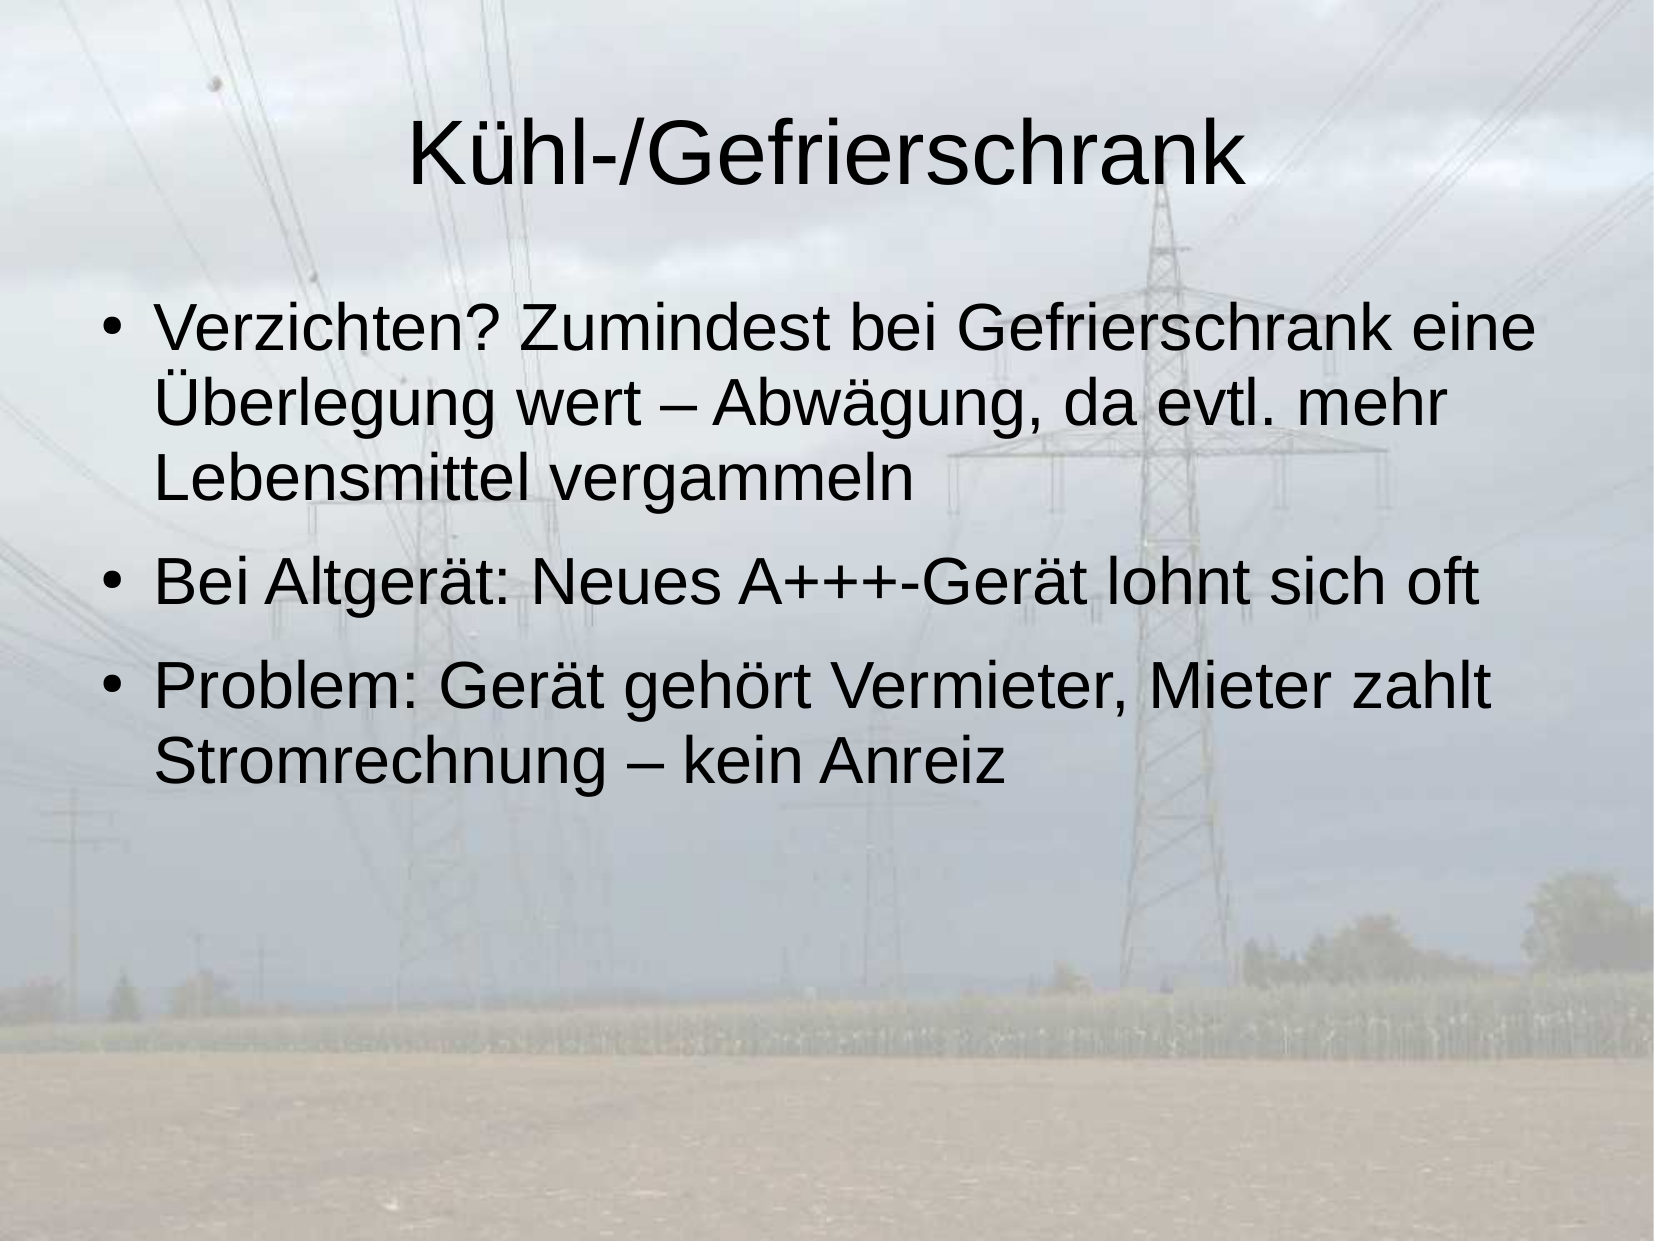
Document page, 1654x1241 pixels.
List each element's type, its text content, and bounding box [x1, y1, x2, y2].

title Kühl-/Gefrierschrank [82, 49, 1571, 257]
picture [0, 0, 1654, 1241]
list Verzichten? Zumindest bei Gefrierschrank eine Überlegung wert – Abwägung, da evtl. mehr Lebensmittel vergammeln Bei Altgerät: Neues A+++-Gerät lohnt sich oft Problem: Gerät gehört Vermieter, Mieter zahlt Stromrechnung – kein Anreiz [82, 290, 1571, 1109]
